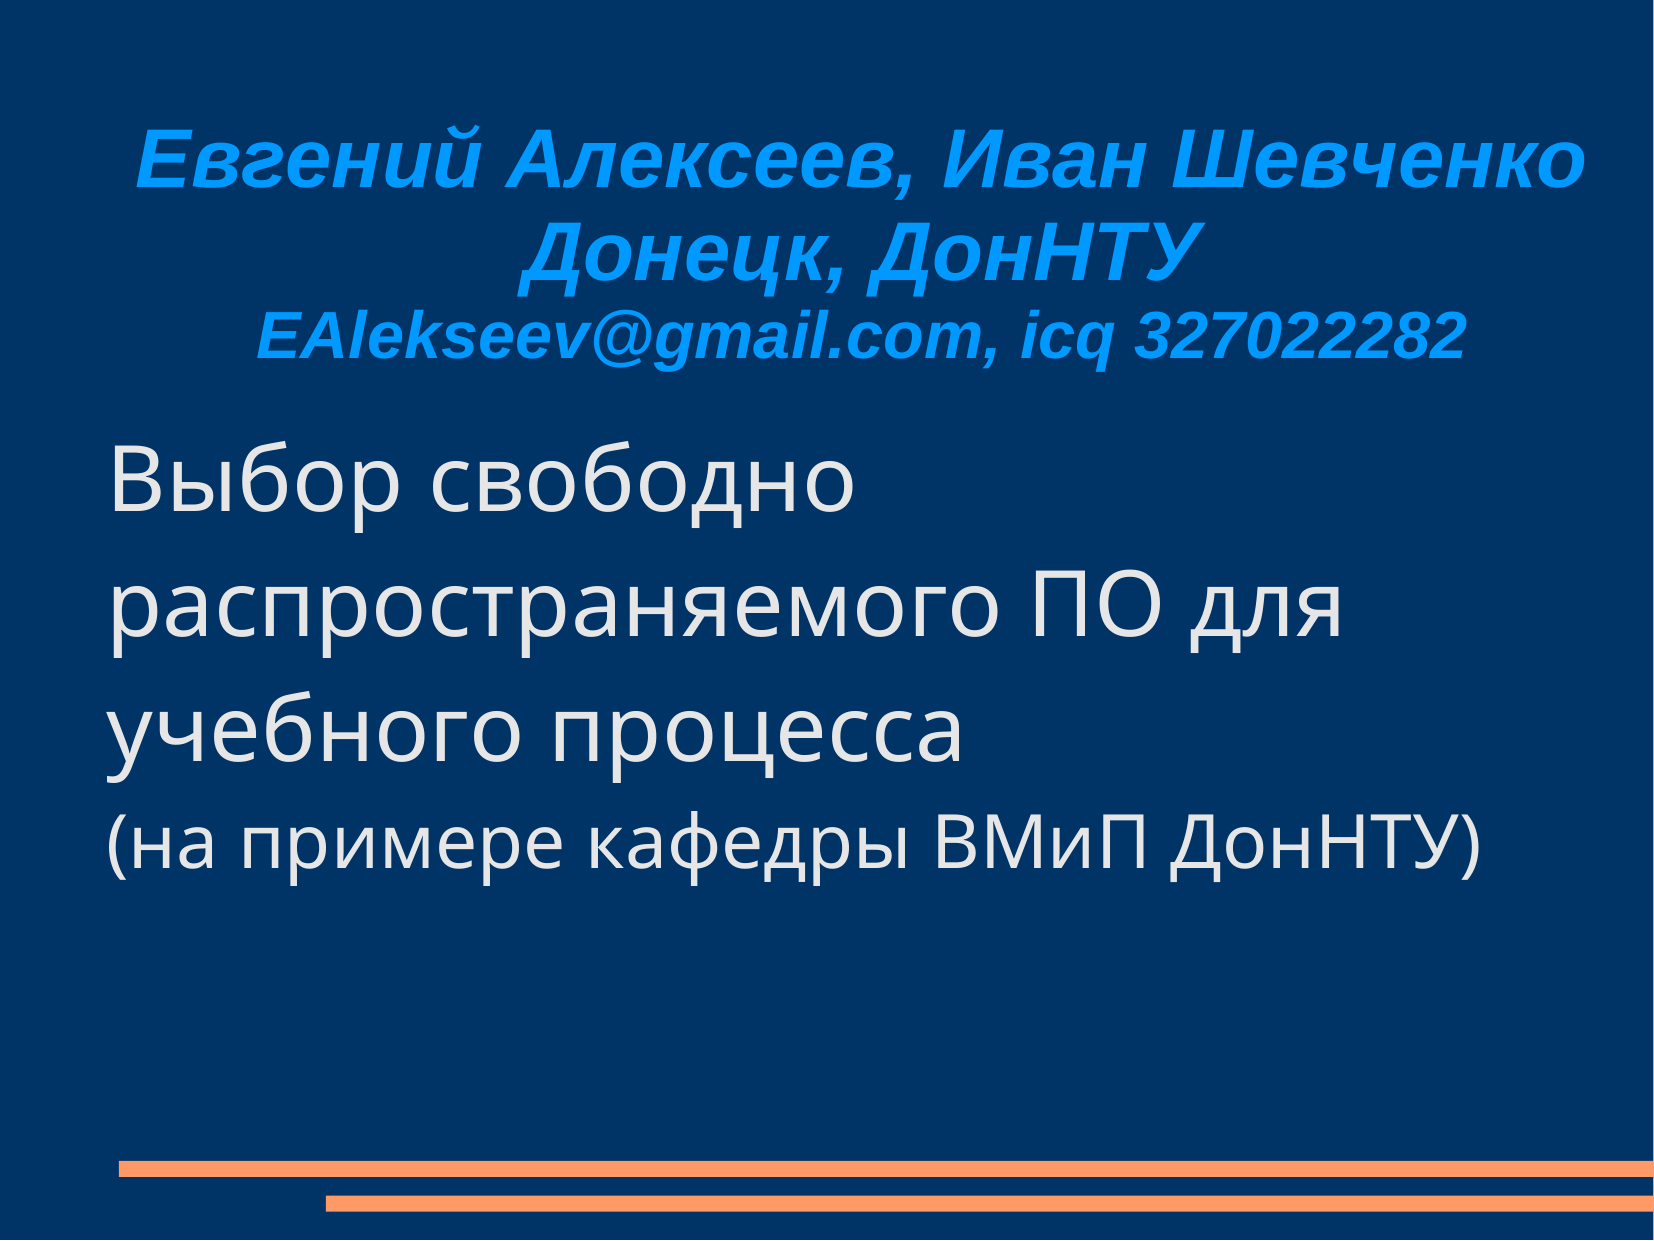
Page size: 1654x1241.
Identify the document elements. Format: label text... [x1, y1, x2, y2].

list Выбор свободно распространяемого ПО для учебного процесса (на примере кафедры ВМиП ДонНТУ) [106, 413, 1595, 914]
title Евгений Алексеев, Иван Шевченко Донецк, ДонНТУ EAlekseev@gmail.com, icq 327022282 [118, 112, 1607, 373]
